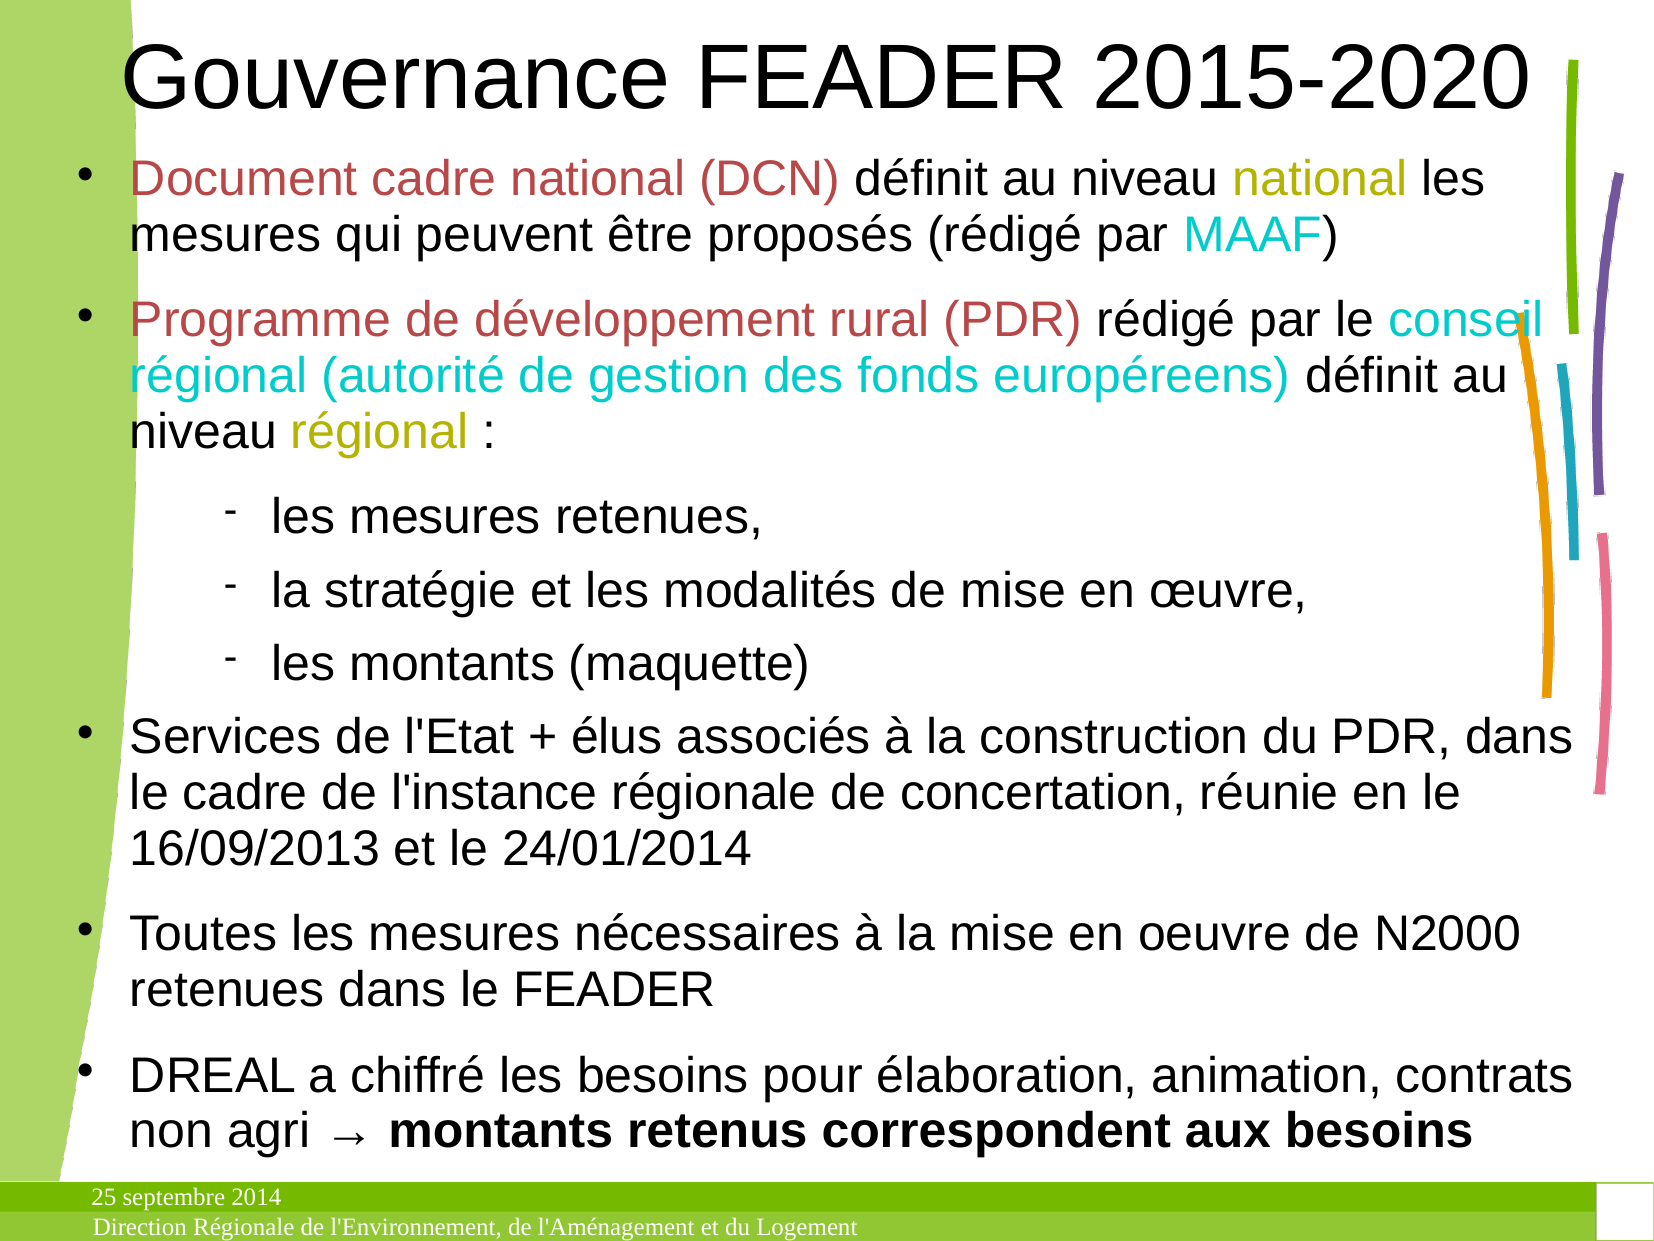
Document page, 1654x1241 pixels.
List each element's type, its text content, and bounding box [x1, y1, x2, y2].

title Gouvernance FEADER 2015-2020 [82, 2, 1571, 147]
list Document cadre national (DCN) définit au niveau national les mesures qui peuvent être proposés (rédigé par MAAF) Programme de développement rural (PDR) rédigé par le conseil régional (autorité de gestion des fonds européreens) définit au niveau régional : les mesures retenues, la stratégie et les modalités de mise en œuvre, les montants (maquette) Services de l'Etat + élus associés à la construction du PDR, dans le cadre de l'instance régionale de concertation, réunie en le 16/09/2013 et le 24/01/2014 Toutes les mesures nécessaires à la mise en oeuvre de N2000 retenues dans le FEADER DREAL a chiffré les besoins pour élaboration, animation, contrats non agri → montants retenus correspondent aux besoins [59, 147, 1595, 1159]
picture [0, 0, 1654, 1241]
